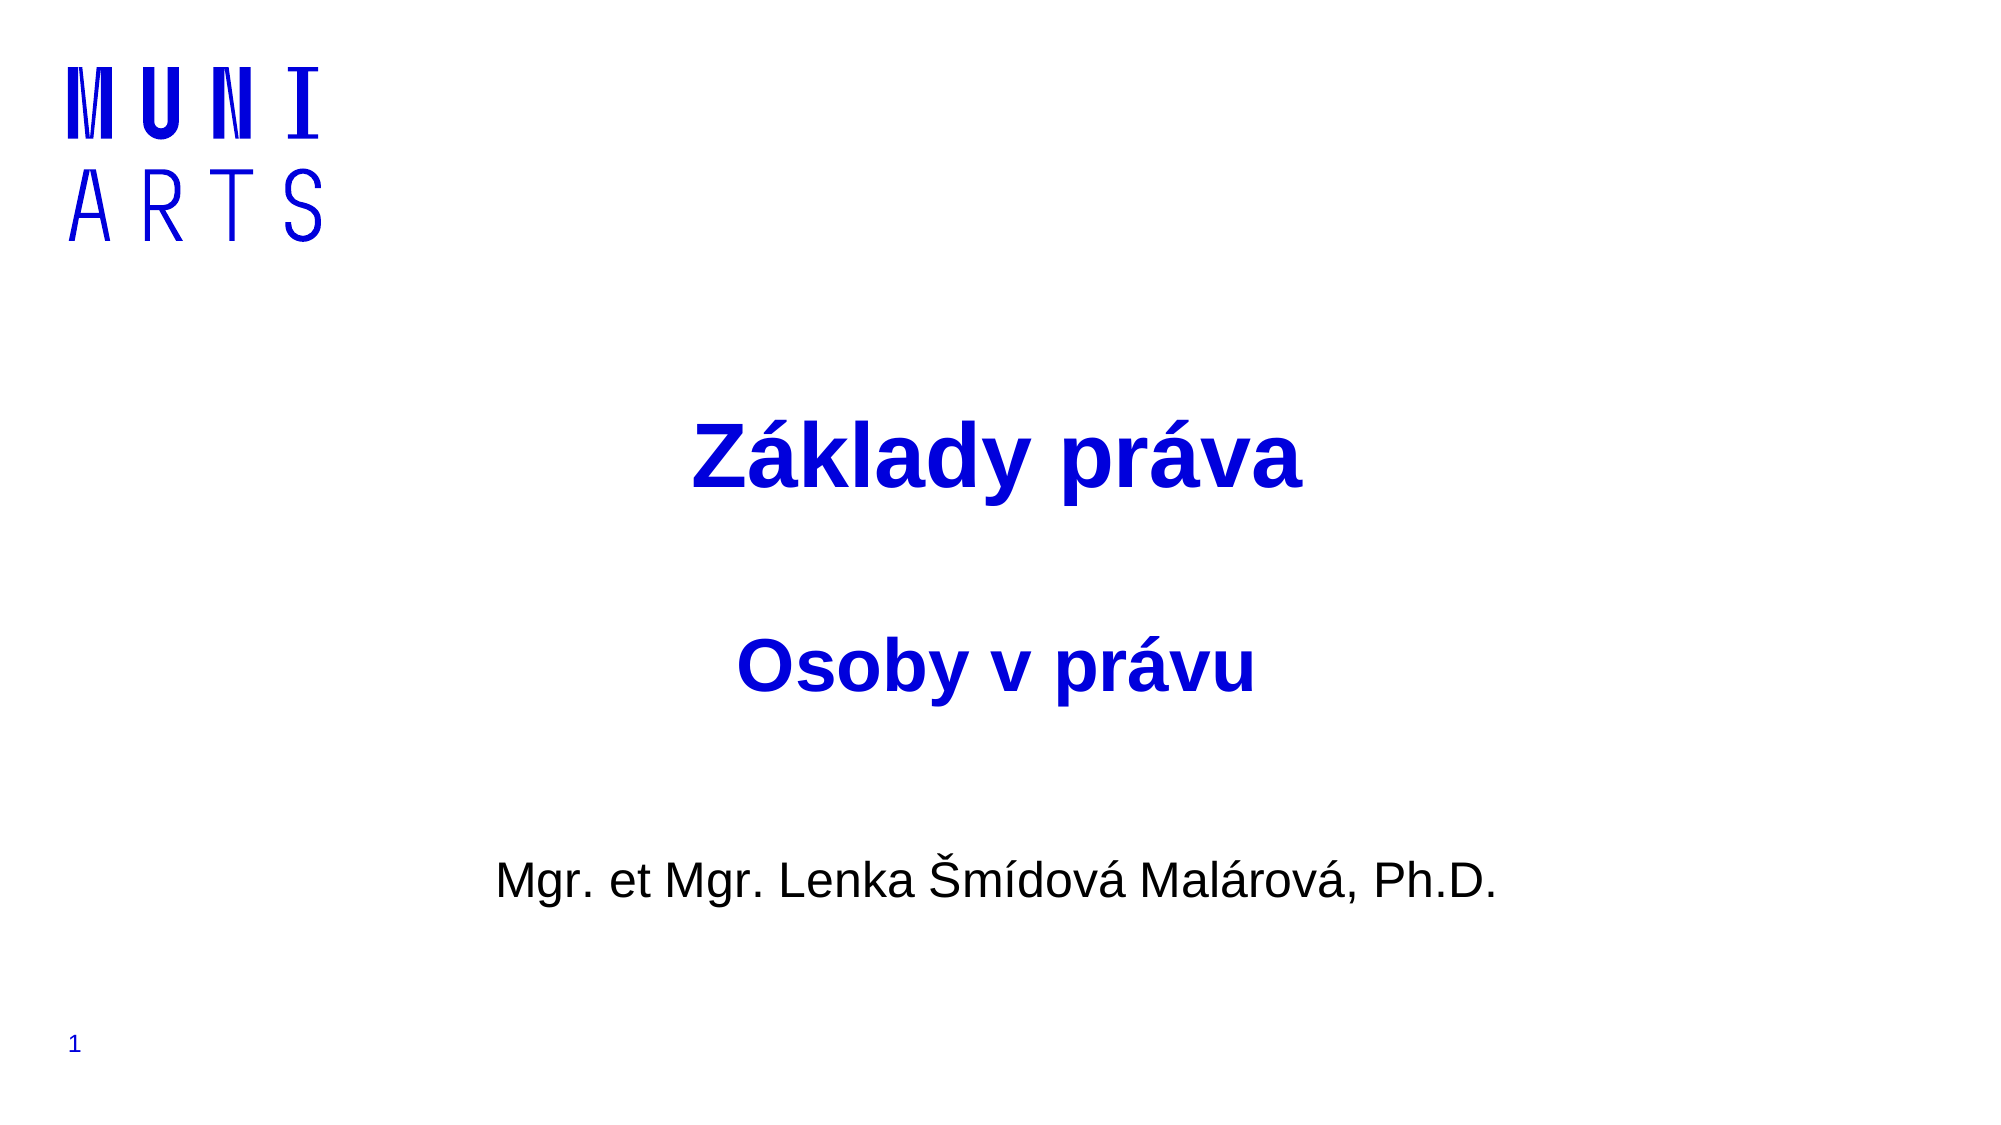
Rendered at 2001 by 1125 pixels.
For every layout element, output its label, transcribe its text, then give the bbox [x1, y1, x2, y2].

subtitle Mgr. et Mgr. Lenka Šmídová Malárová, Ph.D. [65, 838, 1930, 954]
title Základy práva Osoby v právu [65, 286, 1930, 539]
text_box [67, 1021, 110, 1063]
